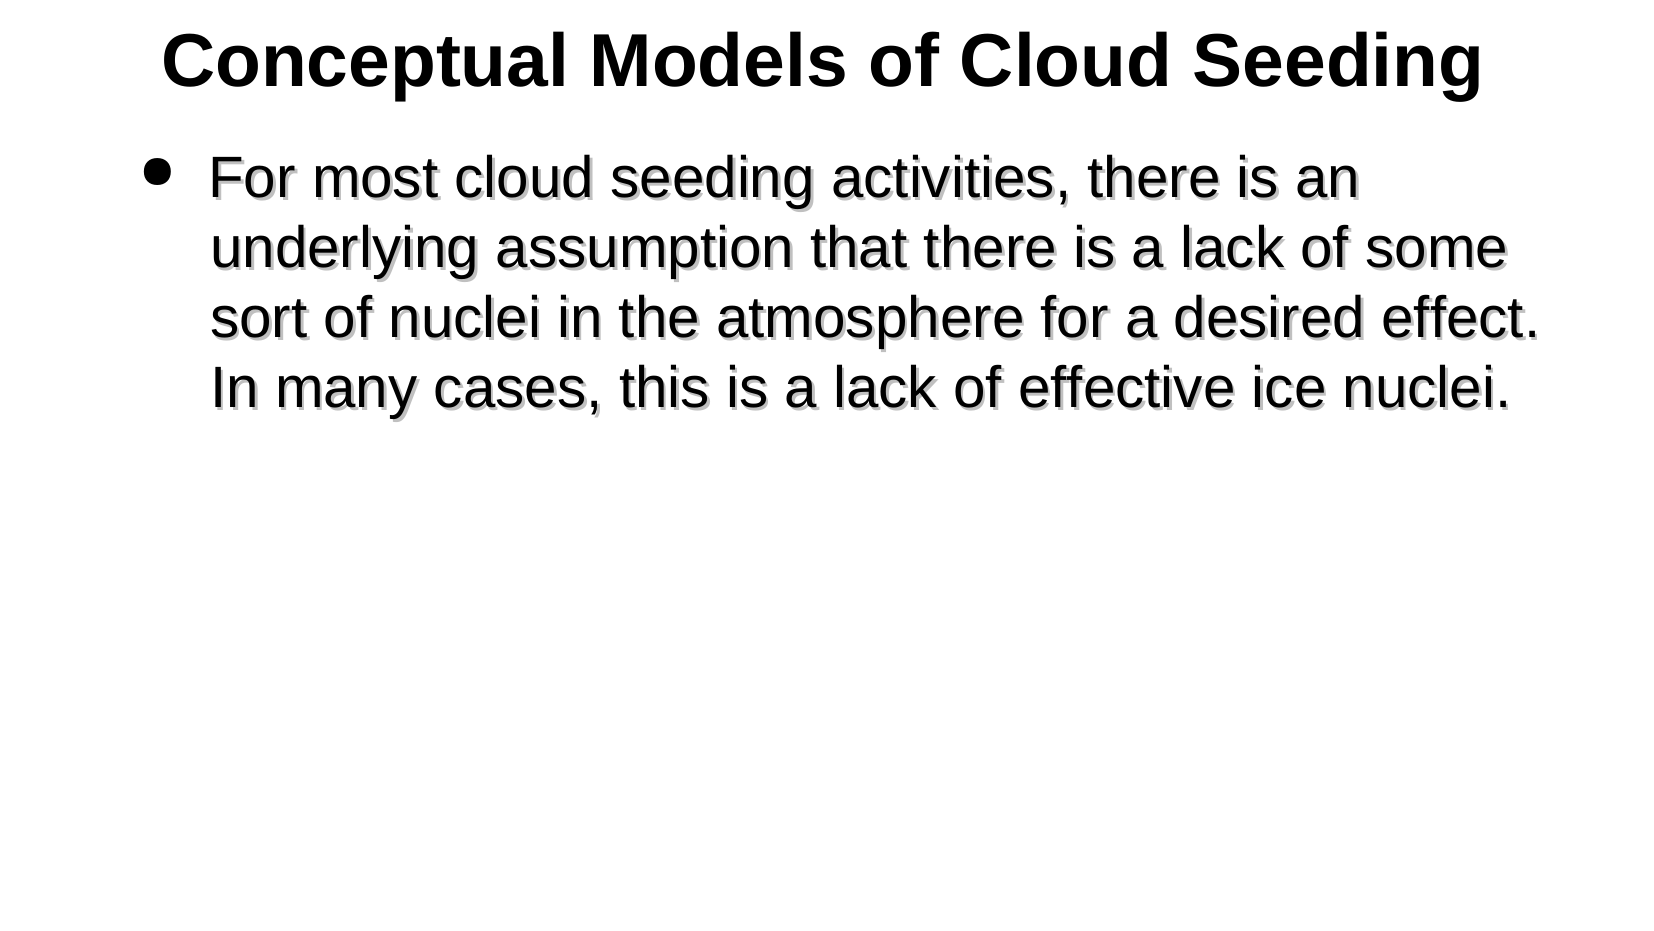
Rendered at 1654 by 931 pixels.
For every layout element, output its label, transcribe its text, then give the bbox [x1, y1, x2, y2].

text_box For most cloud seeding activities, there is an underlying assumption that there is a lack of some sort of nuclei in the atmosphere for a desired effect. In many cases, this is a lack of effective ice nuclei. [96, 131, 1585, 427]
title Conceptual Models of Cloud Seeding [0, 5, 1651, 107]
